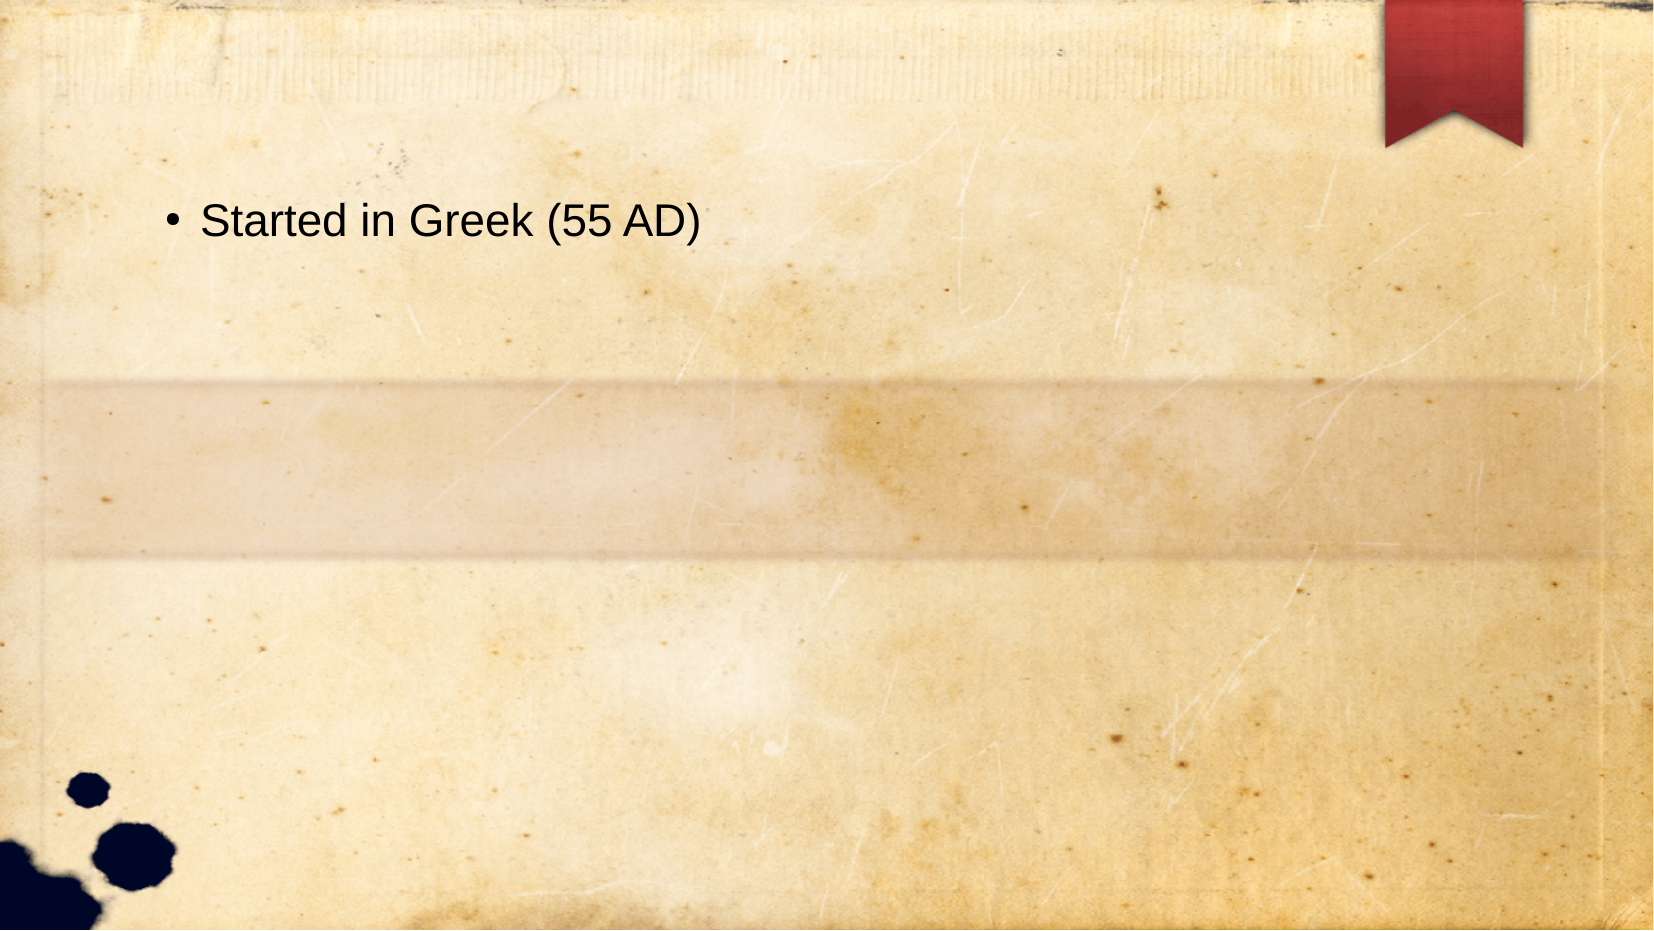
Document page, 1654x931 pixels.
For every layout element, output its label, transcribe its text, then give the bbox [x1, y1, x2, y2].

picture [0, 0, 1654, 930]
text_box Started in Greek (55 AD) [150, 187, 1538, 901]
